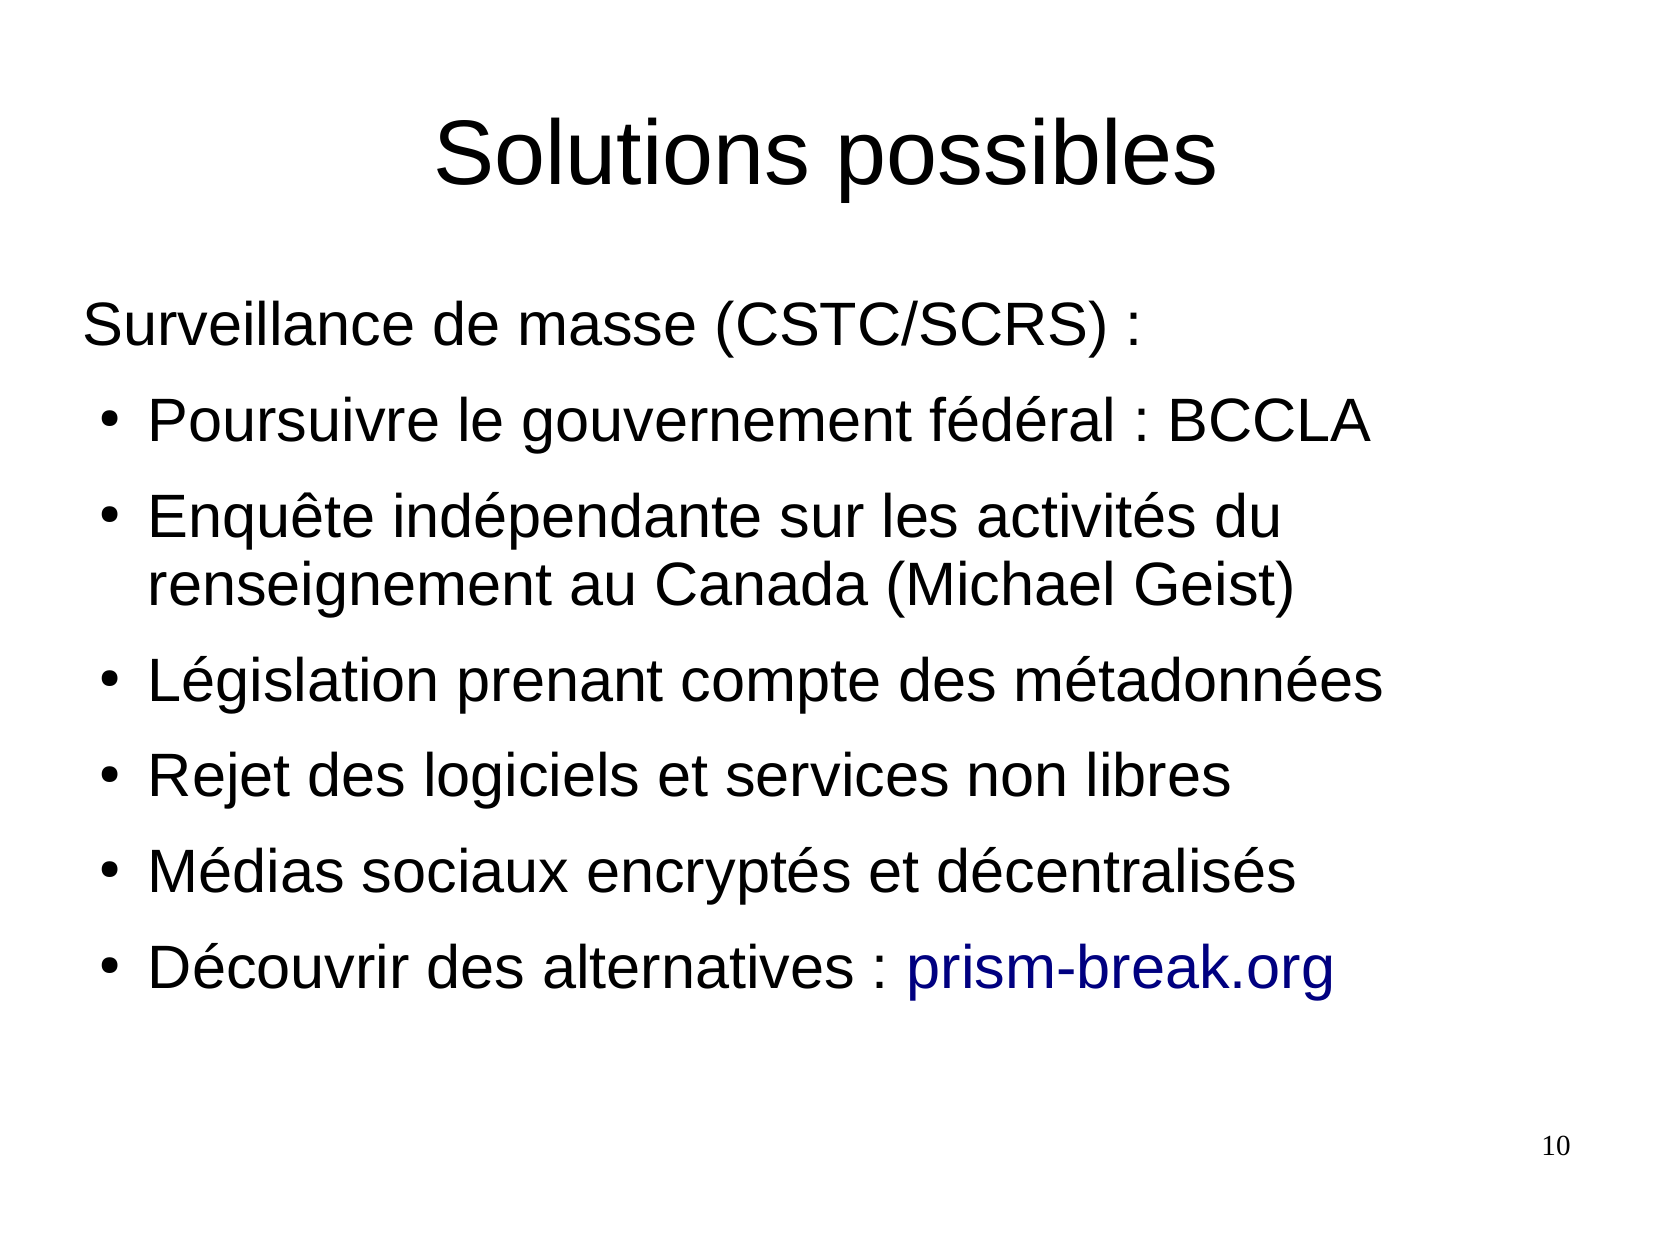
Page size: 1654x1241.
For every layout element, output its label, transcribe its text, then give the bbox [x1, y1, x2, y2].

list Surveillance de masse (CSTC/SCRS) : Poursuivre le gouvernement fédéral : BCCLA Enquête indépendante sur les activités du renseignement au Canada (Michael Geist) Législation prenant compte des métadonnées Rejet des logiciels et services non libres Médias sociaux encryptés et décentralisés Découvrir des alternatives : prism-break.org [82, 290, 1538, 1010]
title Solutions possibles [82, 49, 1571, 257]
